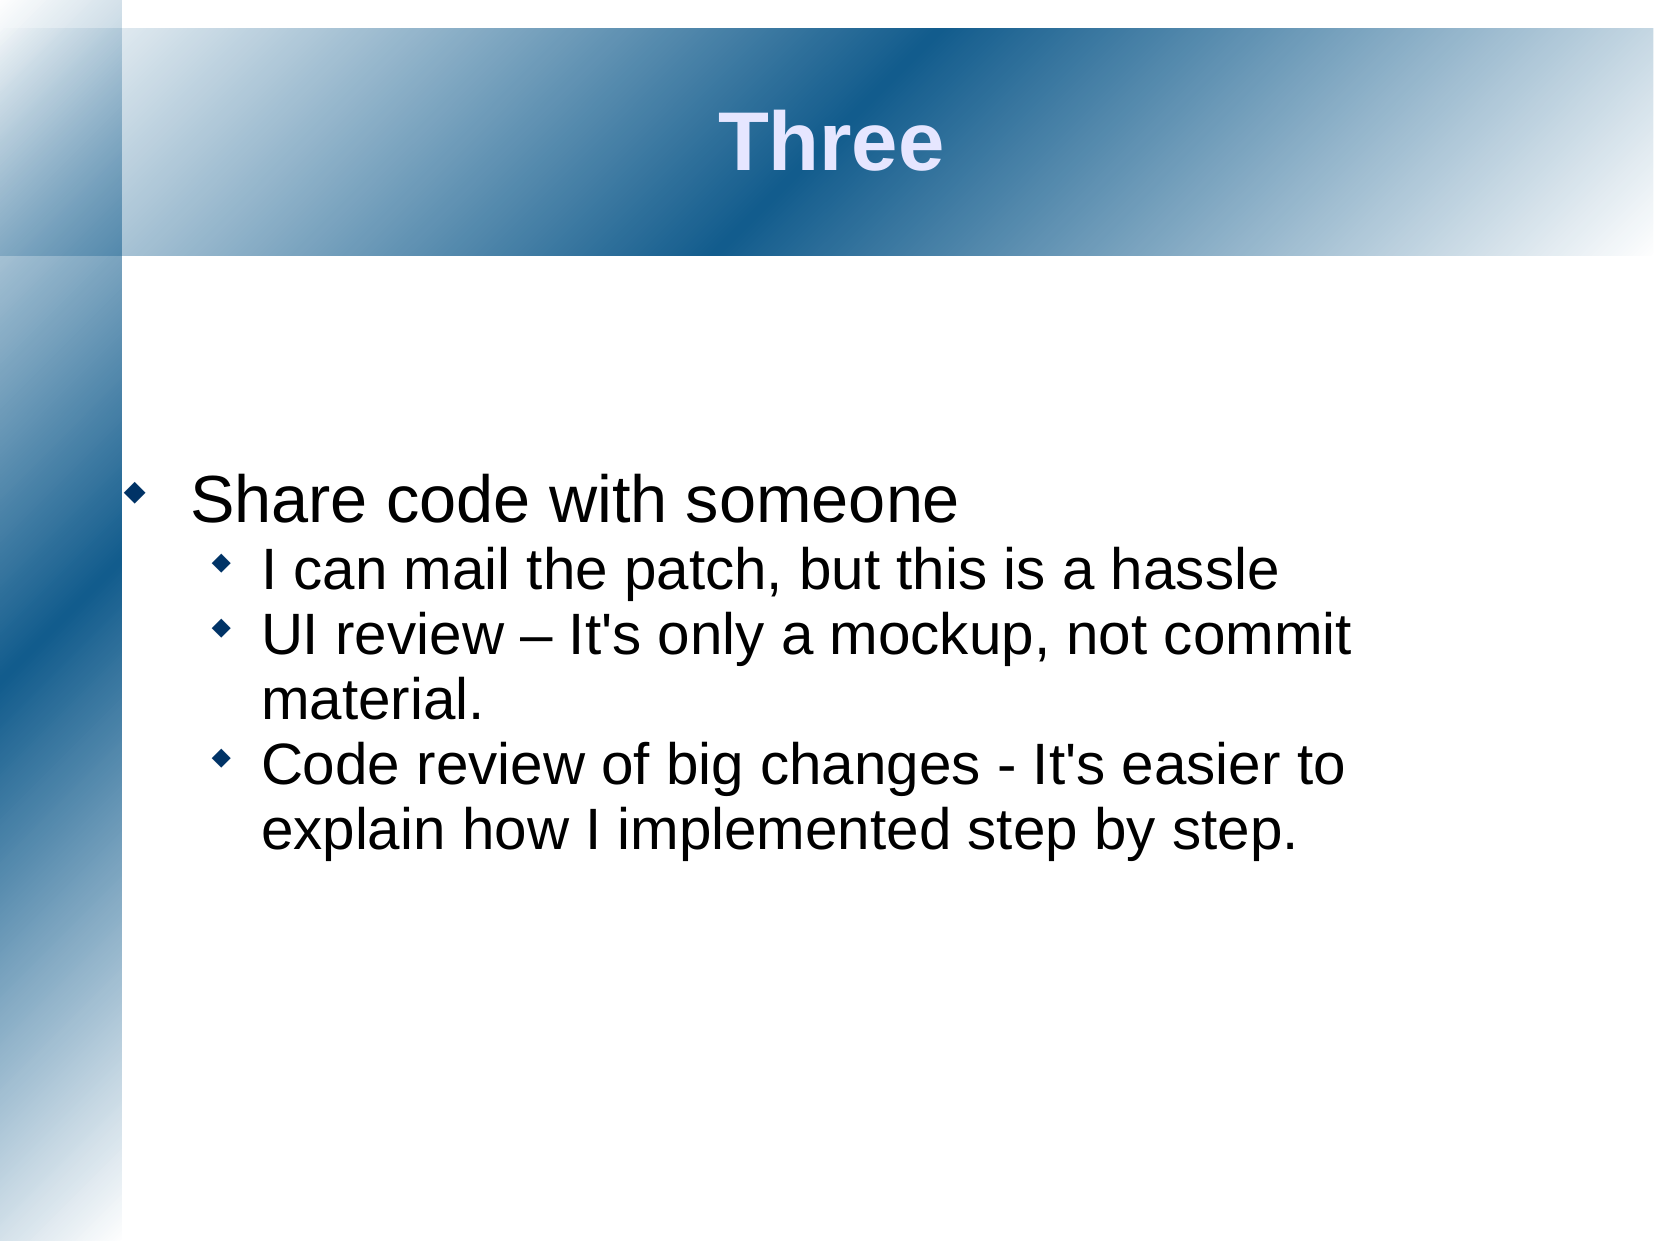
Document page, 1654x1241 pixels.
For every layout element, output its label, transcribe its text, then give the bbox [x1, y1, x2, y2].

list Share code with someone I can mail the patch, but this is a hassle UI review – It's only a mockup, not commit material. Code review of big changes - It's easier to explain how I implemented step by step. [119, 461, 1532, 1160]
title Three [125, 37, 1538, 246]
